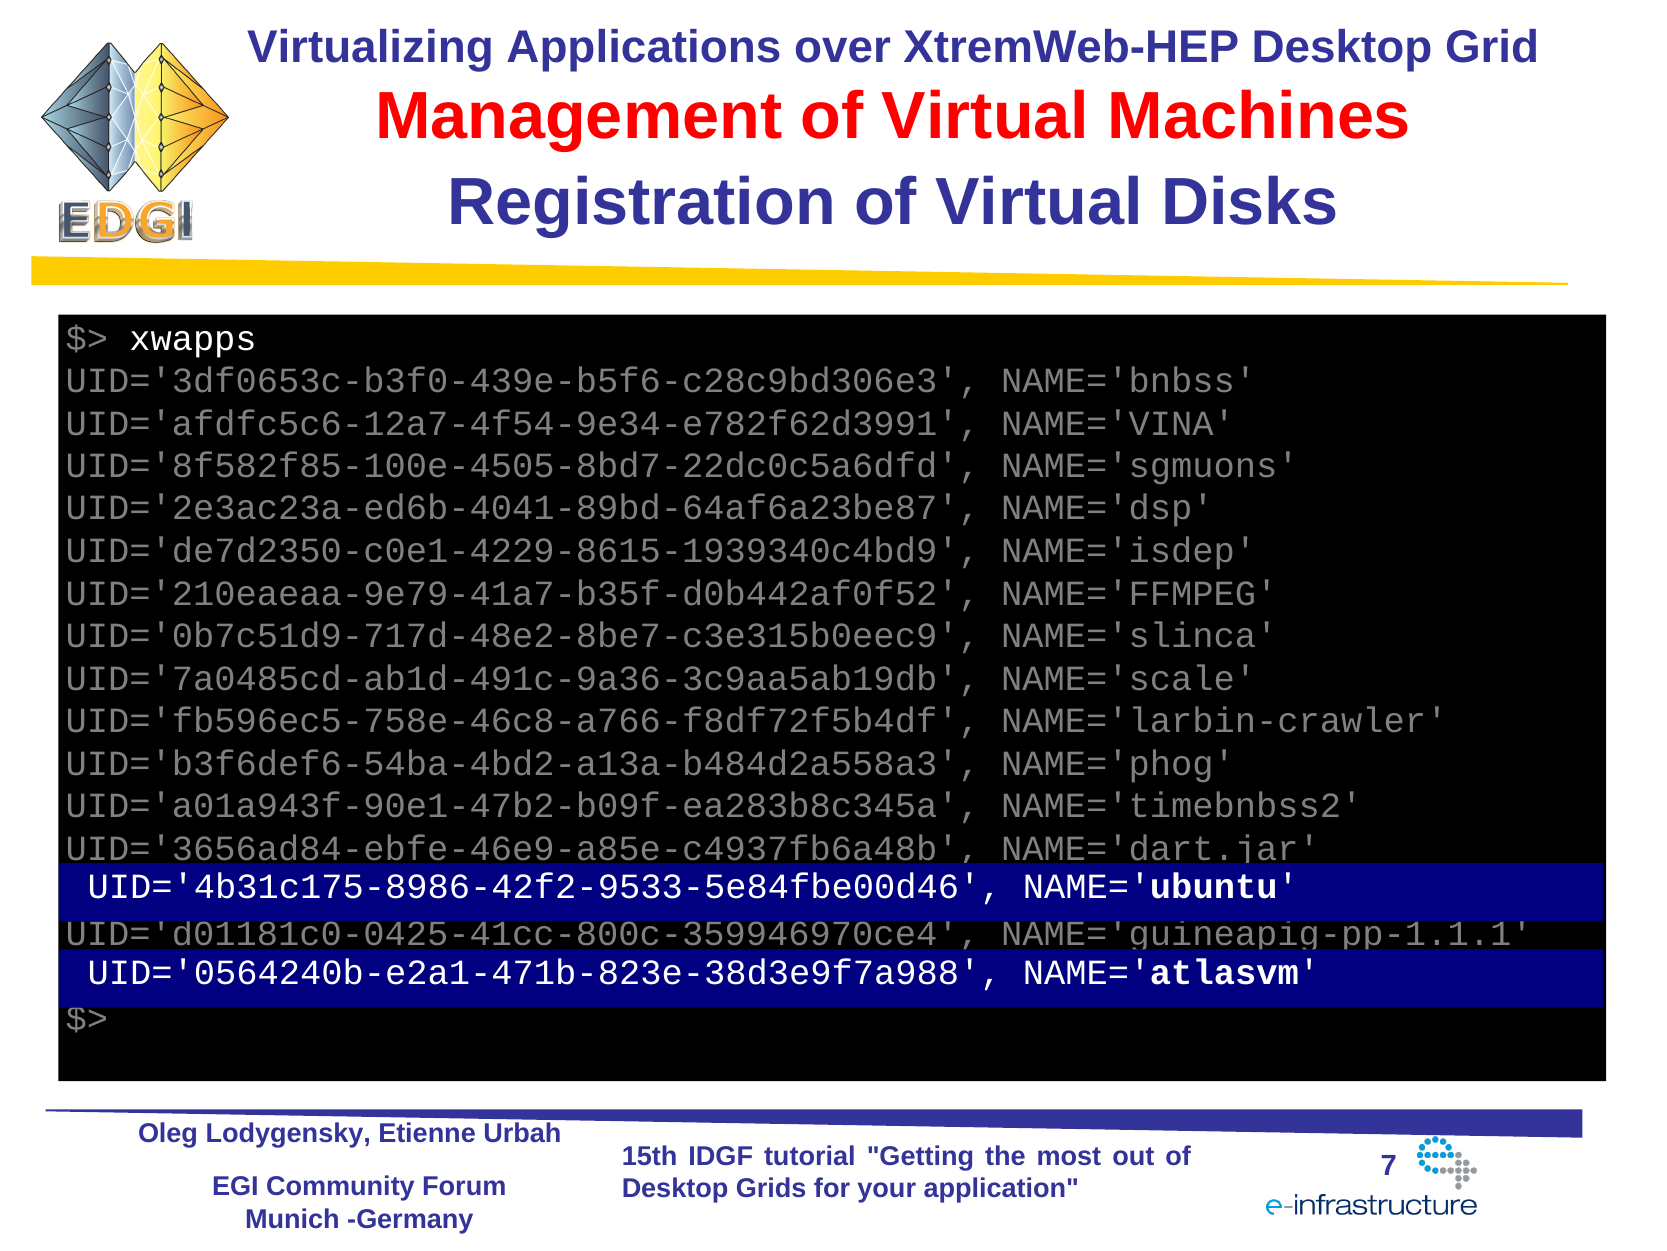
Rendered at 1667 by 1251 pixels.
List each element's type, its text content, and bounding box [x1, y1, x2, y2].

picture [1266, 1136, 1477, 1215]
text_box UID='0564240b-e2a1-471b-823e-38d3e9f7a988', NAME='atlasvm' [58, 949, 1603, 1008]
text_box $> xwapps UID='3df0653c-b3f0-439e-b5f6-c28c9bd306e3', NAME='bnbss' UID='afdfc5c6-12a7-4f54-9e34-e782f62d3991', NAME='VINA' UID='8f582f85-100e-4505-8bd7-22dc0c5a6dfd', NAME='sgmuons' UID='2e3ac23a-ed6b-4041-89bd-64af6a23be87', NAME='dsp' UID='de7d2350-c0e1-4229-8615-1939340c4bd9', NAME='isdep' UID='210eaeaa-9e79-41a7-b35f-d0b442af0f52', NAME='FFMPEG' UID='0b7c51d9-717d-48e2-8be7-c3e315b0eec9', NAME='slinca' UID='7a0485cd-ab1d-491c-9a36-3c9aa5ab19db', NAME='scale' UID='fb596ec5-758e-46c8-a766-f8df72f5b4df', NAME='larbin-crawler' UID='b3f6def6-54ba-4bd2-a13a-b484d2a558a3', NAME='phog' UID='a01a943f-90e1-47b2-b09f-ea283b8c345a', NAME='timebnbss2' UID='3656ad84-ebfe-46e9-a85e-c4937fb6a48b', NAME='dart.jar' UID='4b31c175-8986-42f2-9533-5e84fbe00d46', NAME='ubuntu' UID='d01181c0-0425-41cc-800c-359946970ce4', NAME='guineapig-pp-1.1.1' UID='0564240b-e2a1-471b-823e-38d3e9f7a988', NAME='atlasvm' $> [58, 314, 1607, 1082]
text_box UID='4b31c175-8986-42f2-9533-5e84fbe00d46', NAME='ubuntu' [58, 863, 1603, 922]
picture [31, 37, 238, 249]
text_box Virtualizing Applications over XtremWeb-HEP Desktop Grid Management of Virtual Machines Registration of Virtual Disks [239, 14, 1549, 240]
